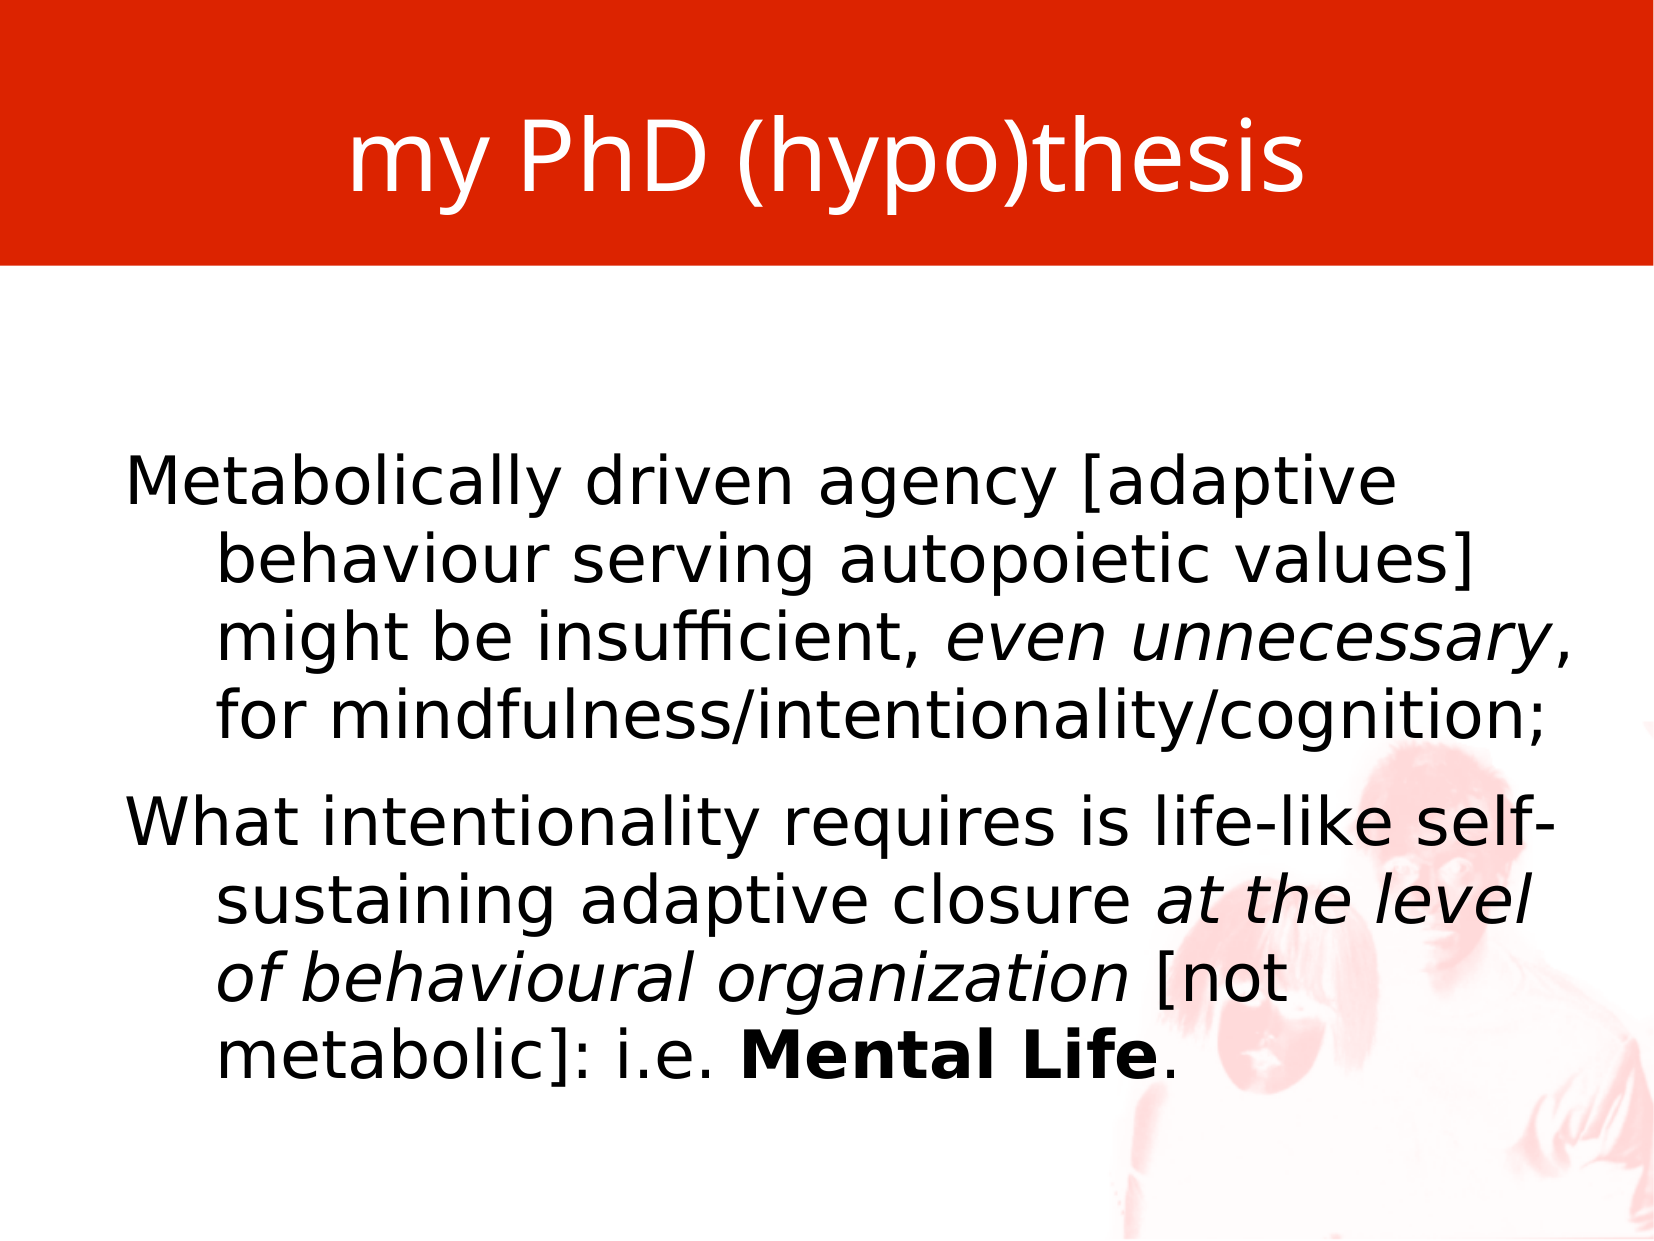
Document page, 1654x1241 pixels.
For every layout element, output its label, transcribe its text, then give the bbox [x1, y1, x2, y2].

list Metabolically driven agency [adaptive behaviour serving autopoietic values] might be insufficient, even unnecessary, for mindfulness/intentionality/cognition; What intentionality requires is life-like self-sustaining adaptive closure at the level of behavioural organization [not metabolic]: i.e. Mental Life. [106, 442, 1595, 1095]
title my PhD (hypo)thesis [82, 49, 1571, 257]
picture [0, 266, 1654, 1241]
text_box [0, 0, 1654, 266]
